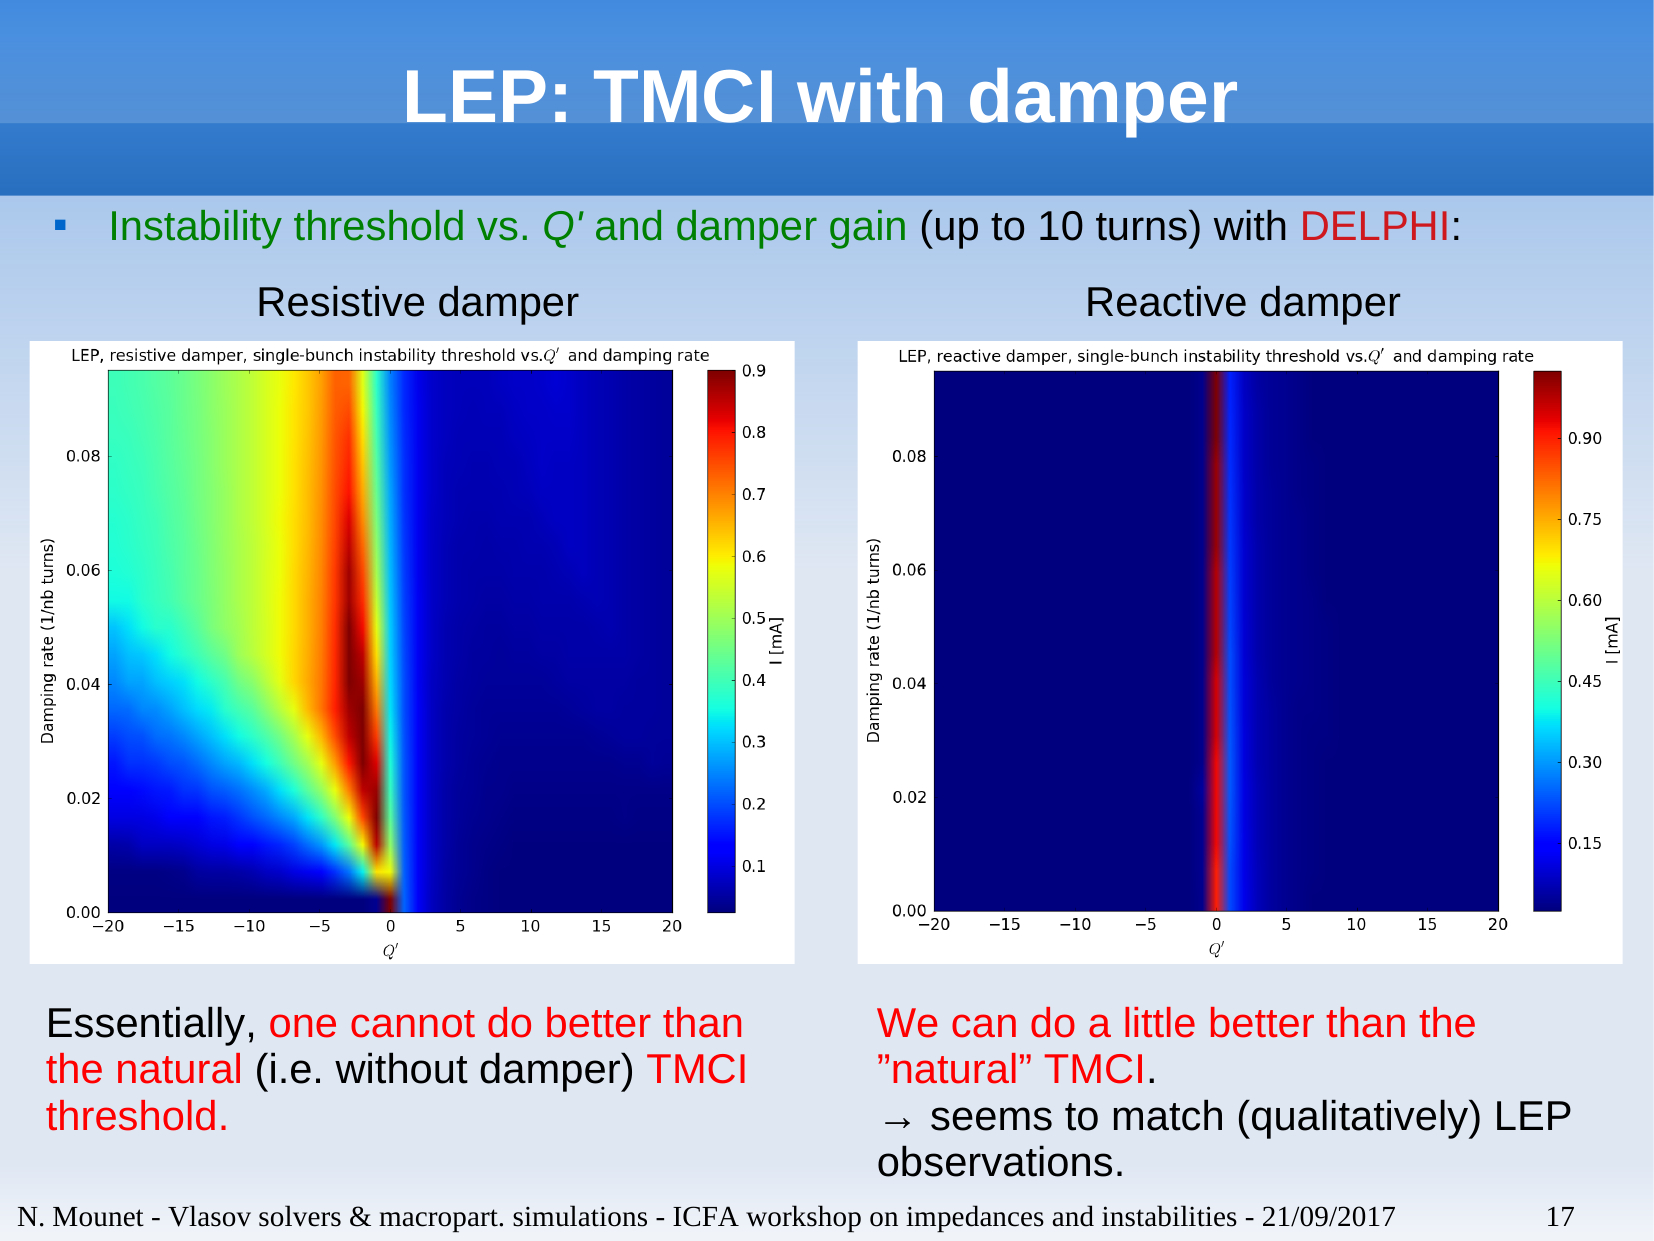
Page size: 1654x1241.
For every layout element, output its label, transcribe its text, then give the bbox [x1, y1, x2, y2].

picture [0, 0, 1654, 1241]
text_box Essentially, one cannot do better than the natural (i.e. without damper) TMCI threshold. [31, 992, 794, 1147]
title LEP: TMCI with damper [76, 12, 1565, 181]
text_box Reactive damper [1070, 271, 1410, 380]
text_box Resistive damper [241, 271, 583, 380]
text_box We can do a little better than the ”natural” TMCI. → seems to match (qualitatively) LEP observations. [862, 992, 1619, 1199]
list Instability threshold vs. Q' and damper gain (up to 10 turns) with DELPHI: [37, 203, 1613, 1051]
